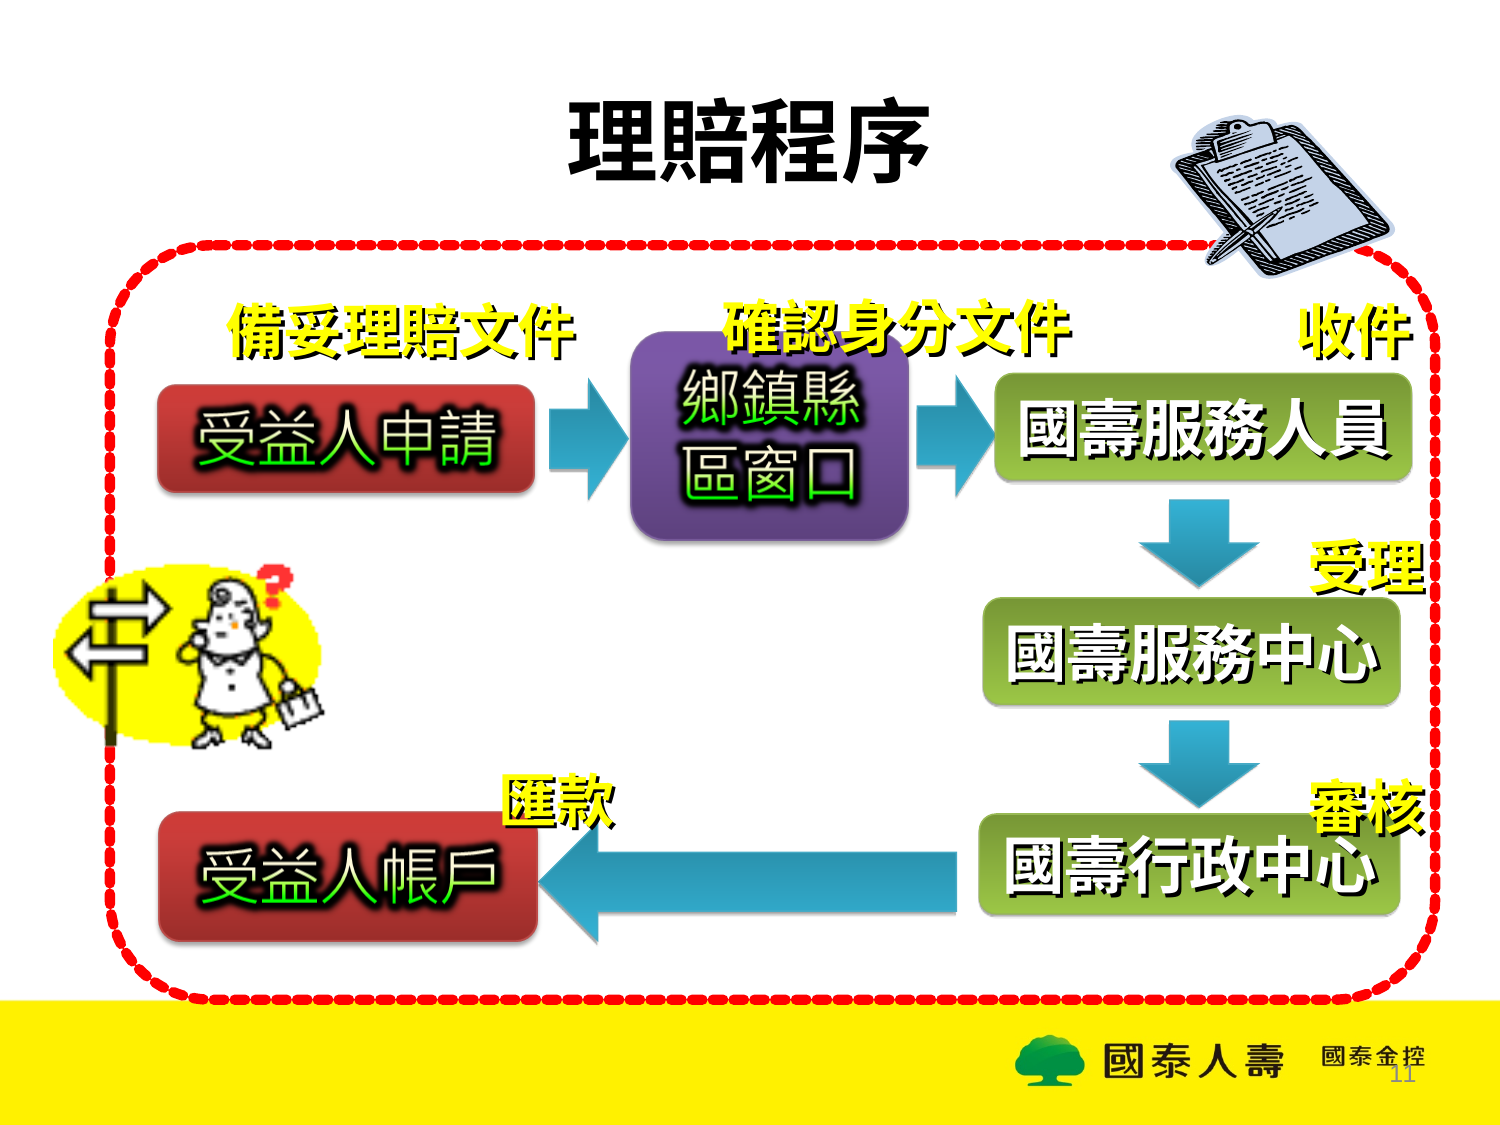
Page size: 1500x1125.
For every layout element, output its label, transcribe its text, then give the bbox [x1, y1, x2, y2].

text_box [1140, 500, 1258, 587]
text_box [566, 850, 957, 941]
picture [0, 0, 1500, 1125]
text_box 國壽行政中心 [979, 814, 1400, 914]
text_box 國壽服務中心 [983, 597, 1400, 705]
text_box 收件 [1287, 278, 1420, 379]
text_box <編號> [1074, 1042, 1426, 1103]
text_box [1140, 721, 1258, 807]
text_box 備妥理賠文件 [218, 278, 584, 379]
text_box 確認身分文件 [714, 275, 1080, 376]
text_box [928, 376, 995, 495]
text_box 受理 [1300, 515, 1433, 615]
text_box [549, 380, 629, 498]
text_box 國壽服務人員 [995, 373, 1412, 480]
text_box 國壽行政中心 [1340, 856, 1367, 885]
text_box 匯款 [490, 749, 623, 850]
title 理賠程序 [75, 45, 1426, 233]
text_box 審核 [1300, 755, 1433, 856]
